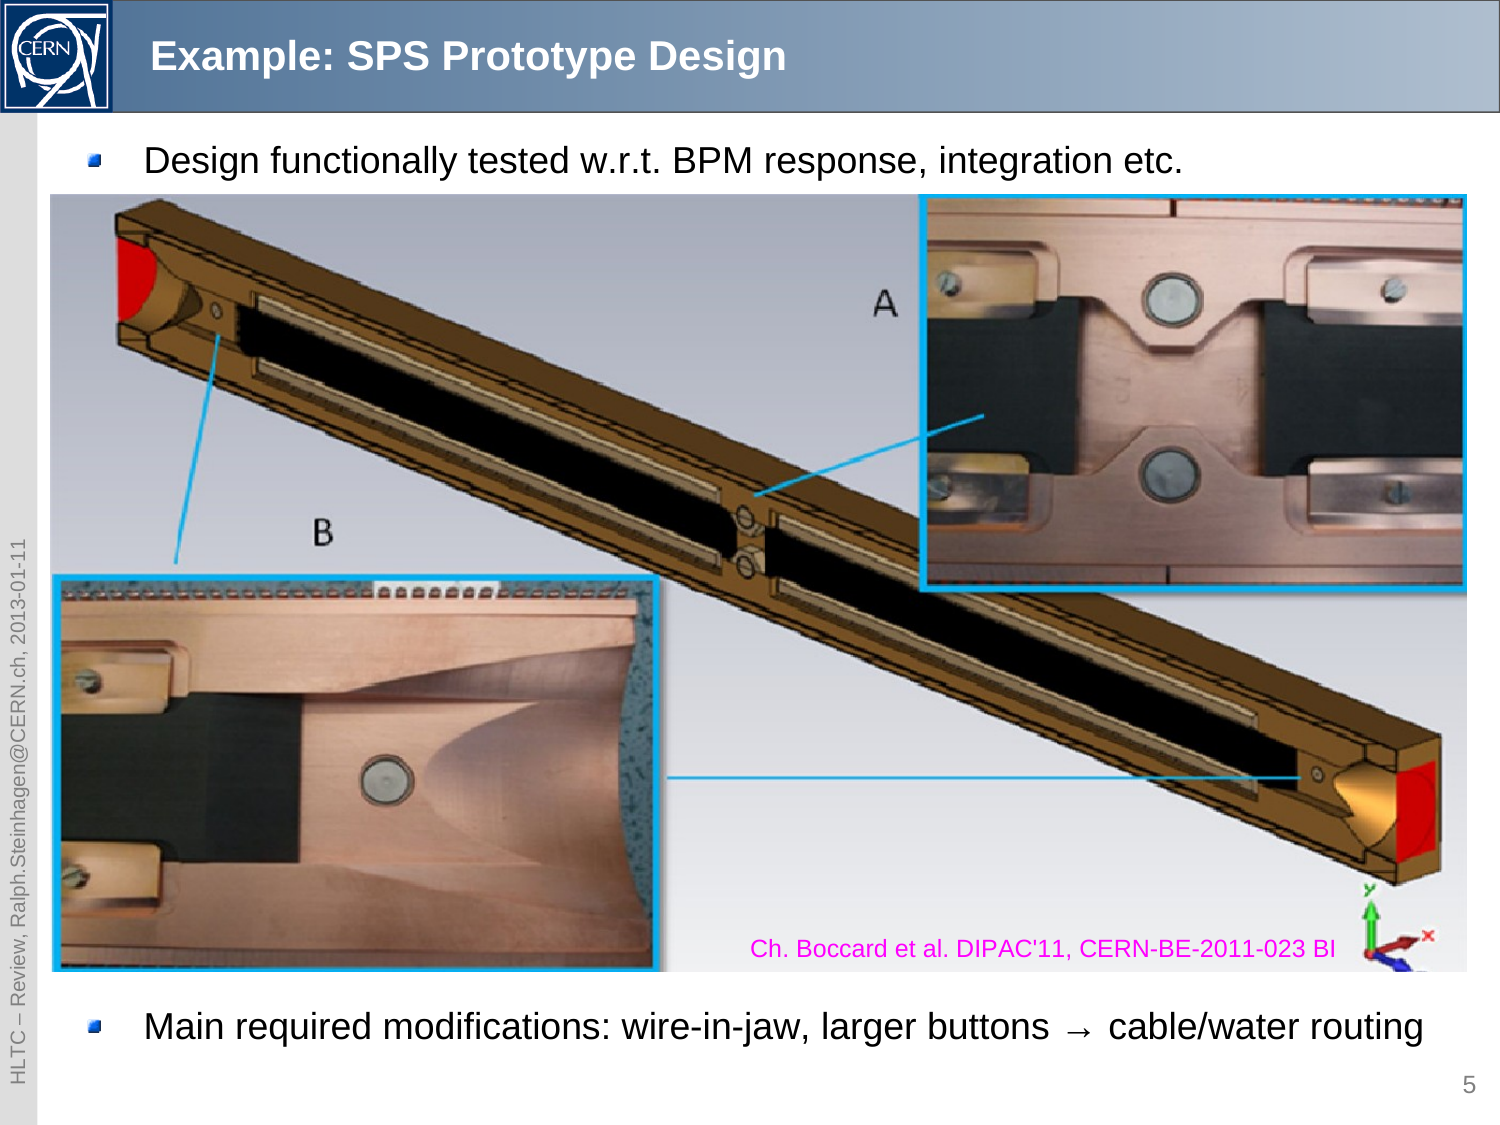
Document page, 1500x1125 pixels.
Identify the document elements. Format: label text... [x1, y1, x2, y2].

picture [60, 580, 653, 969]
picture [0, 0, 113, 113]
picture [50, 194, 1467, 972]
picture [926, 198, 1463, 587]
title Example: SPS Prototype Design [150, 0, 1201, 113]
text_box Ch. Boccard et al. DIPAC'11, CERN-BE-2011-023 BI [735, 927, 1468, 970]
list Design functionally tested w.r.t. BPM response, integration etc. Main required modifications: wire-in-jaw, larger buttons → cable/water routing [87, 972, 1438, 1048]
list Design functionally tested w.r.t. BPM response, integration etc. Main required modifications: wire-in-jaw, larger buttons → cable/water routing [87, 137, 1438, 194]
